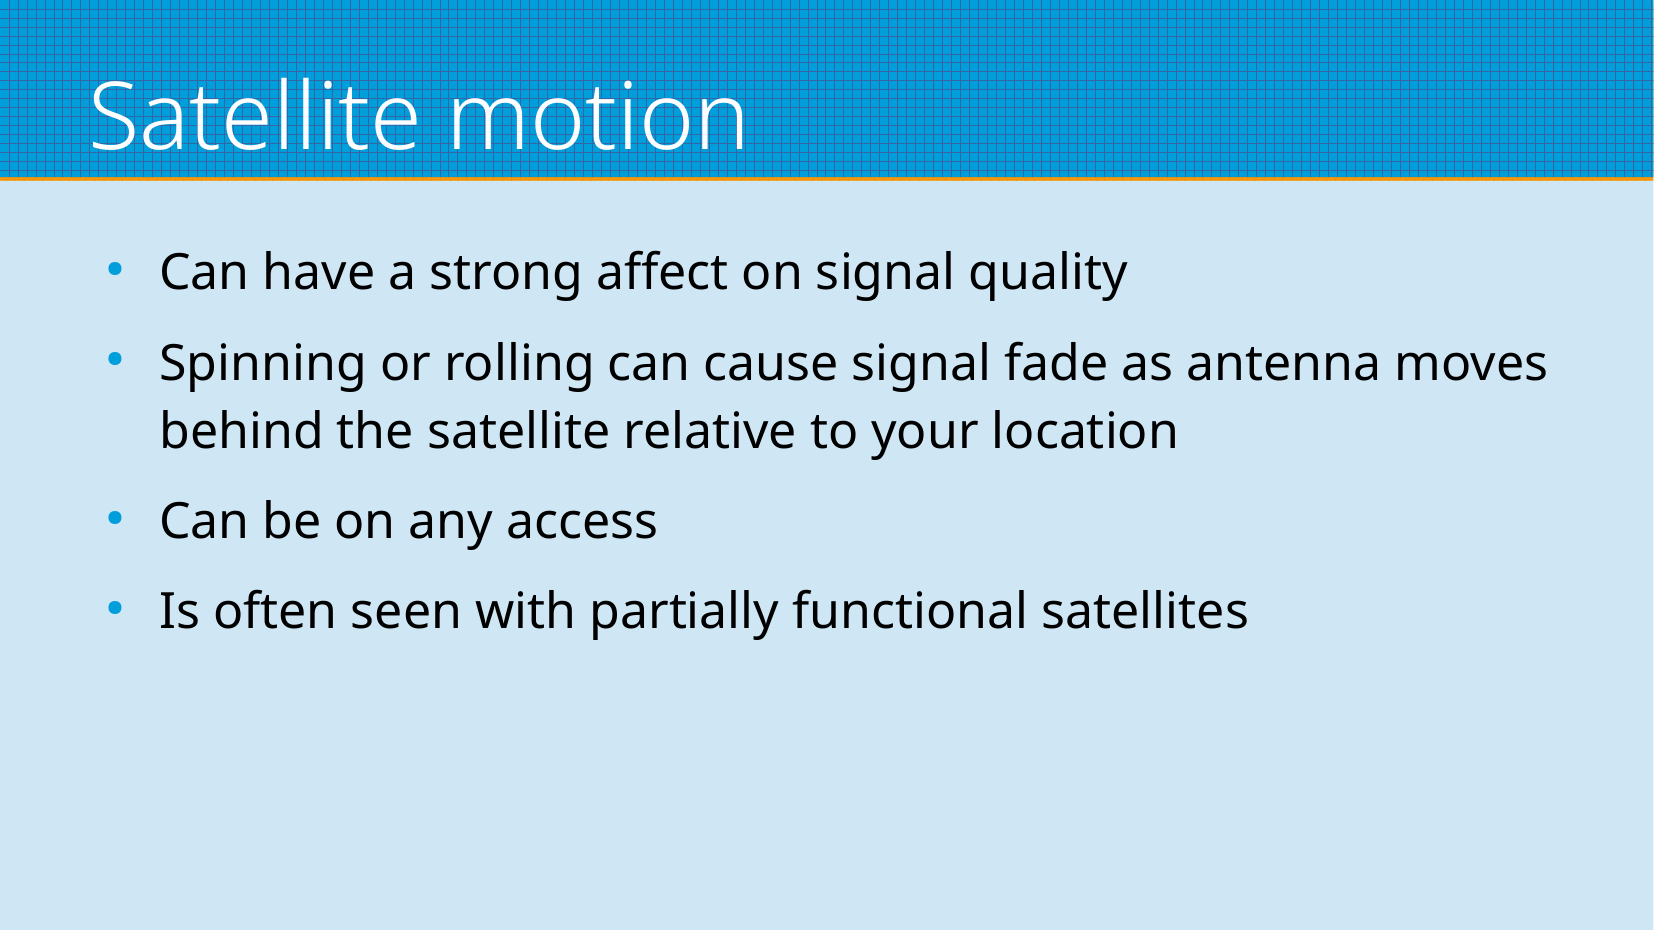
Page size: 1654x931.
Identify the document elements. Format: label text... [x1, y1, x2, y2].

list Can have a strong affect on signal quality Spinning or rolling can cause signal fade as antenna moves behind the satellite relative to your location Can be on any access Is often seen with partially functional satellites [88, 236, 1565, 813]
title Satellite motion [88, 14, 1565, 178]
